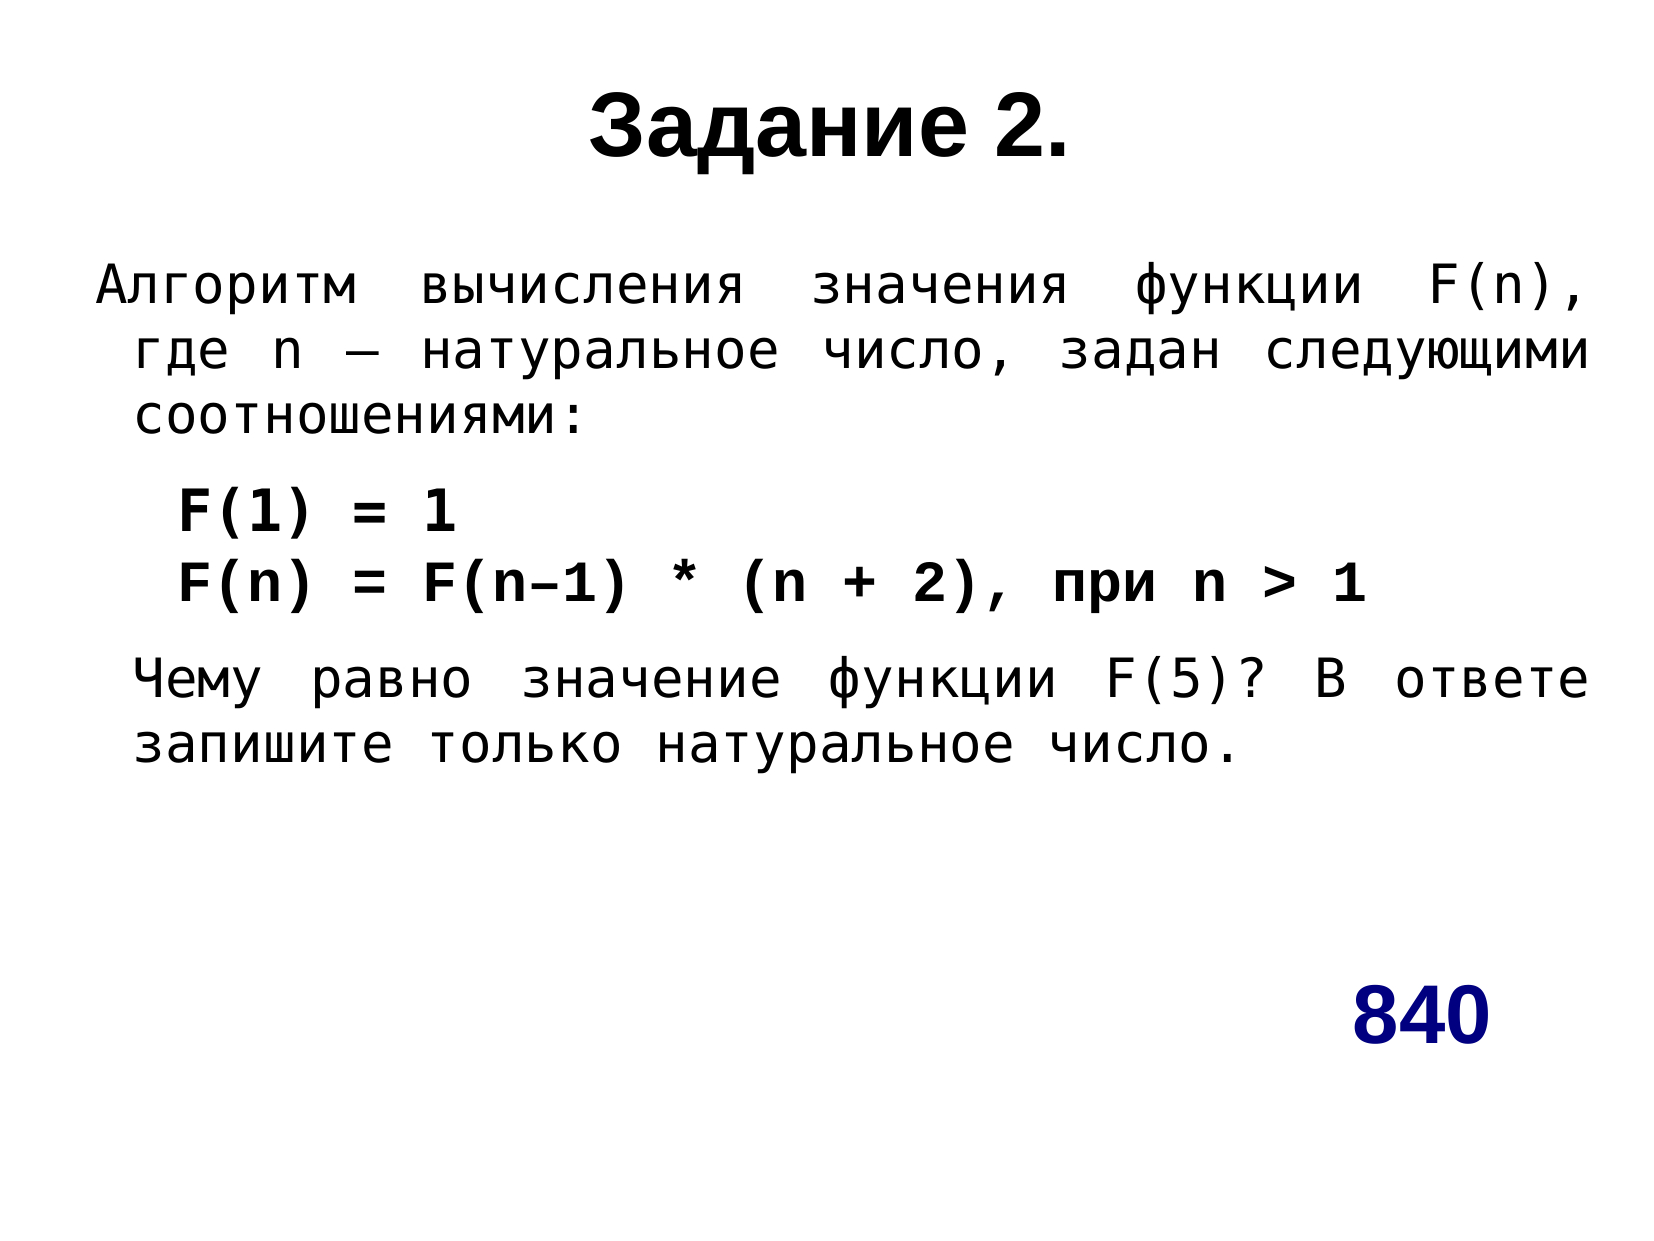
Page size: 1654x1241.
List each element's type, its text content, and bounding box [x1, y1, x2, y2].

text_box 840 [1313, 960, 1532, 1117]
title Задание 2. [82, 45, 1571, 241]
list Алгоритм вычисления значения функции F(n), где n – натуральное число, задан следующими соотношениями: F(1) = 1 F(n) = F(n–1) * (n + 2), при n > 1 Чему равно значение функции F(5)? В ответе запишите только натуральное число. [58, 241, 1609, 1194]
